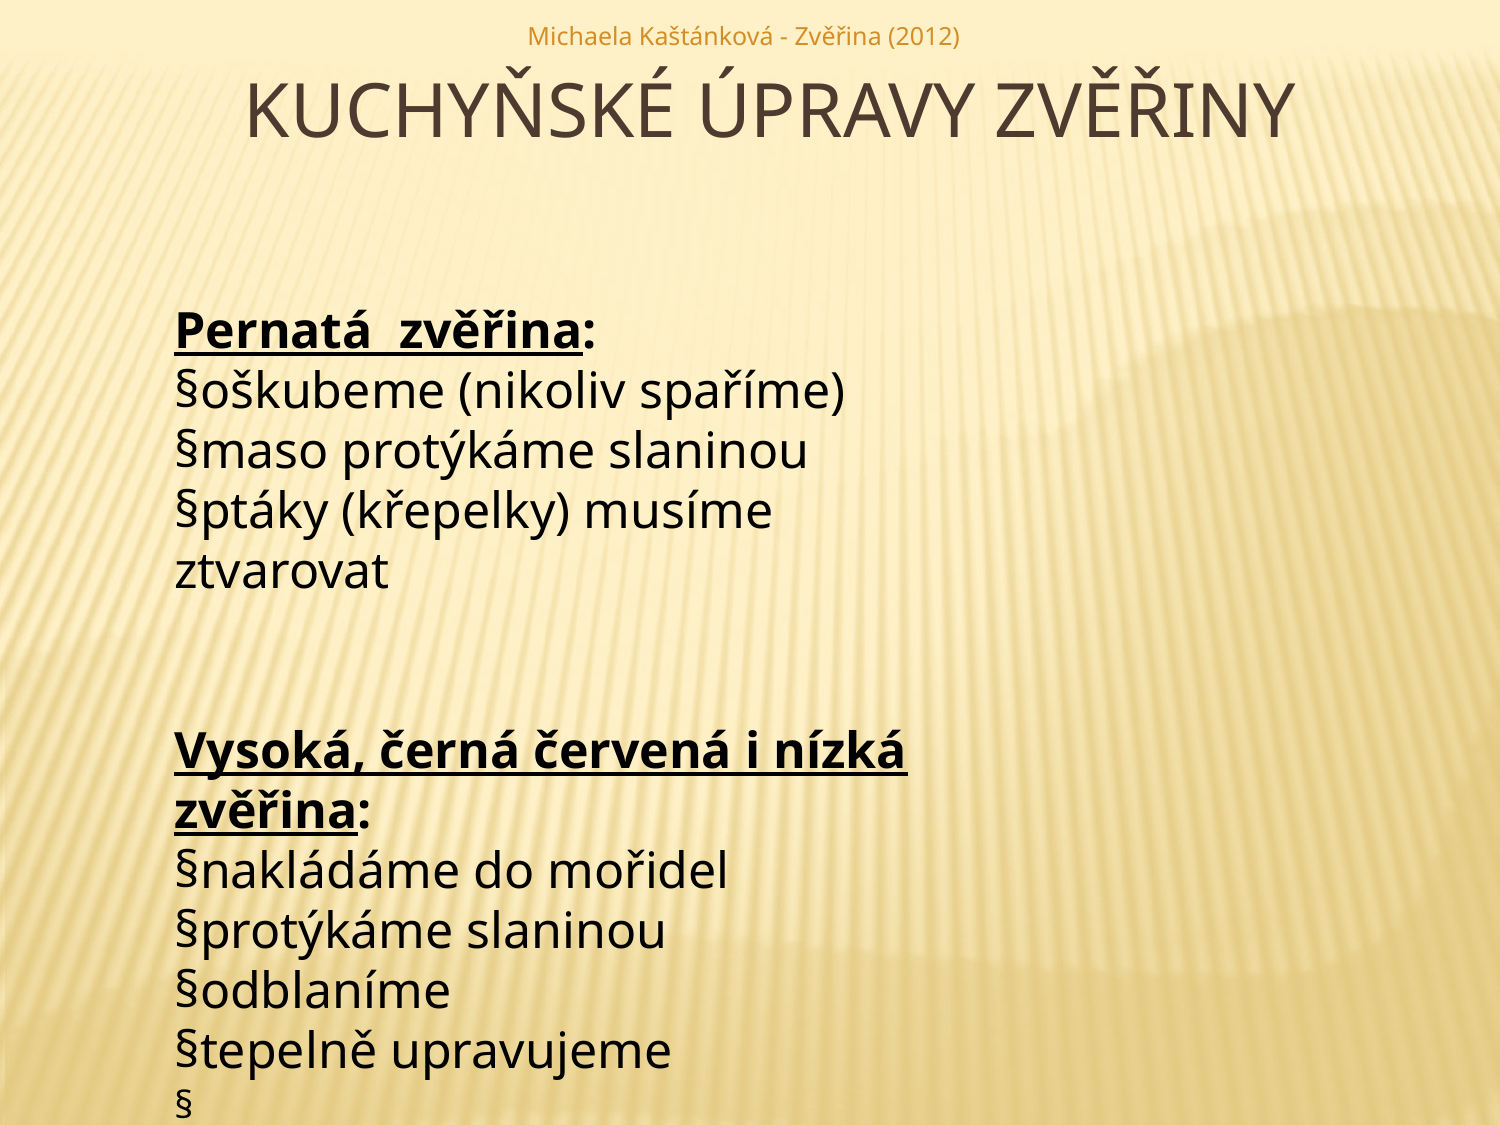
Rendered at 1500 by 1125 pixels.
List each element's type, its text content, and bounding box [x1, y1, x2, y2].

subtitle [76, 196, 1465, 1012]
title Kuchyňské úpravy zvěřiny [76, 54, 1465, 185]
text_box Pernatá zvěřina: oškubeme (nikoliv spaříme) maso protýkáme slaninou ptáky (křepelky) musíme ztvarovat Vysoká, černá červená i nízká zvěřina: nakládáme do mořidel protýkáme slaninou odblaníme tepelně upravujeme [159, 290, 999, 1018]
text_box Michaela Kaštánková - Zvěřina (2012) [512, 12, 1459, 60]
